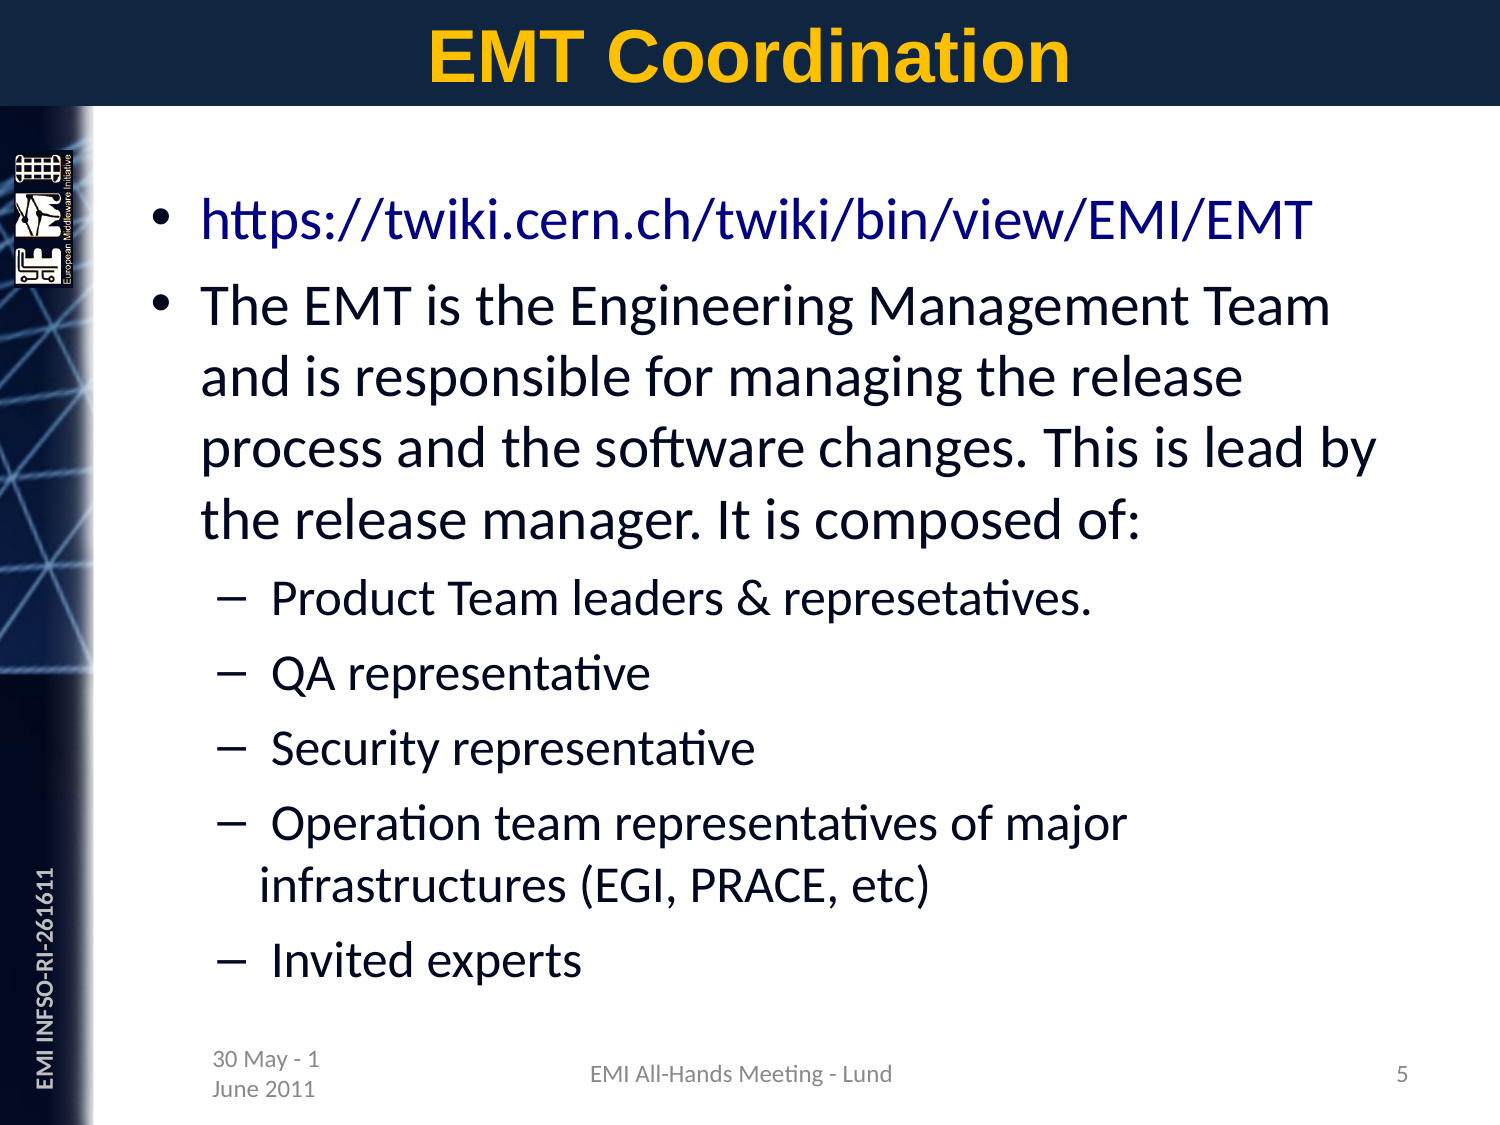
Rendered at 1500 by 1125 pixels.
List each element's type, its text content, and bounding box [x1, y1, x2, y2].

list https://twiki.cern.ch/twiki/bin/view/EMI/EMT The EMT is the Engineering Management Team and is responsible for managing the release process and the software changes. This is lead by the release manager. It is composed of: Product Team leaders & represetatives. QA representative Security representative Operation team representatives of major infrastructures (EGI, PRACE, etc) Invited experts [135, 172, 1425, 1005]
picture [0, 106, 105, 1125]
text_box 30 May - 1 June 2011 [197, 1042, 369, 1103]
text_box EMI All-Hands Meeting - Lund [380, 1042, 1103, 1103]
title EMT Coordination [0, 0, 1500, 106]
text_box <number> [1354, 1042, 1424, 1103]
